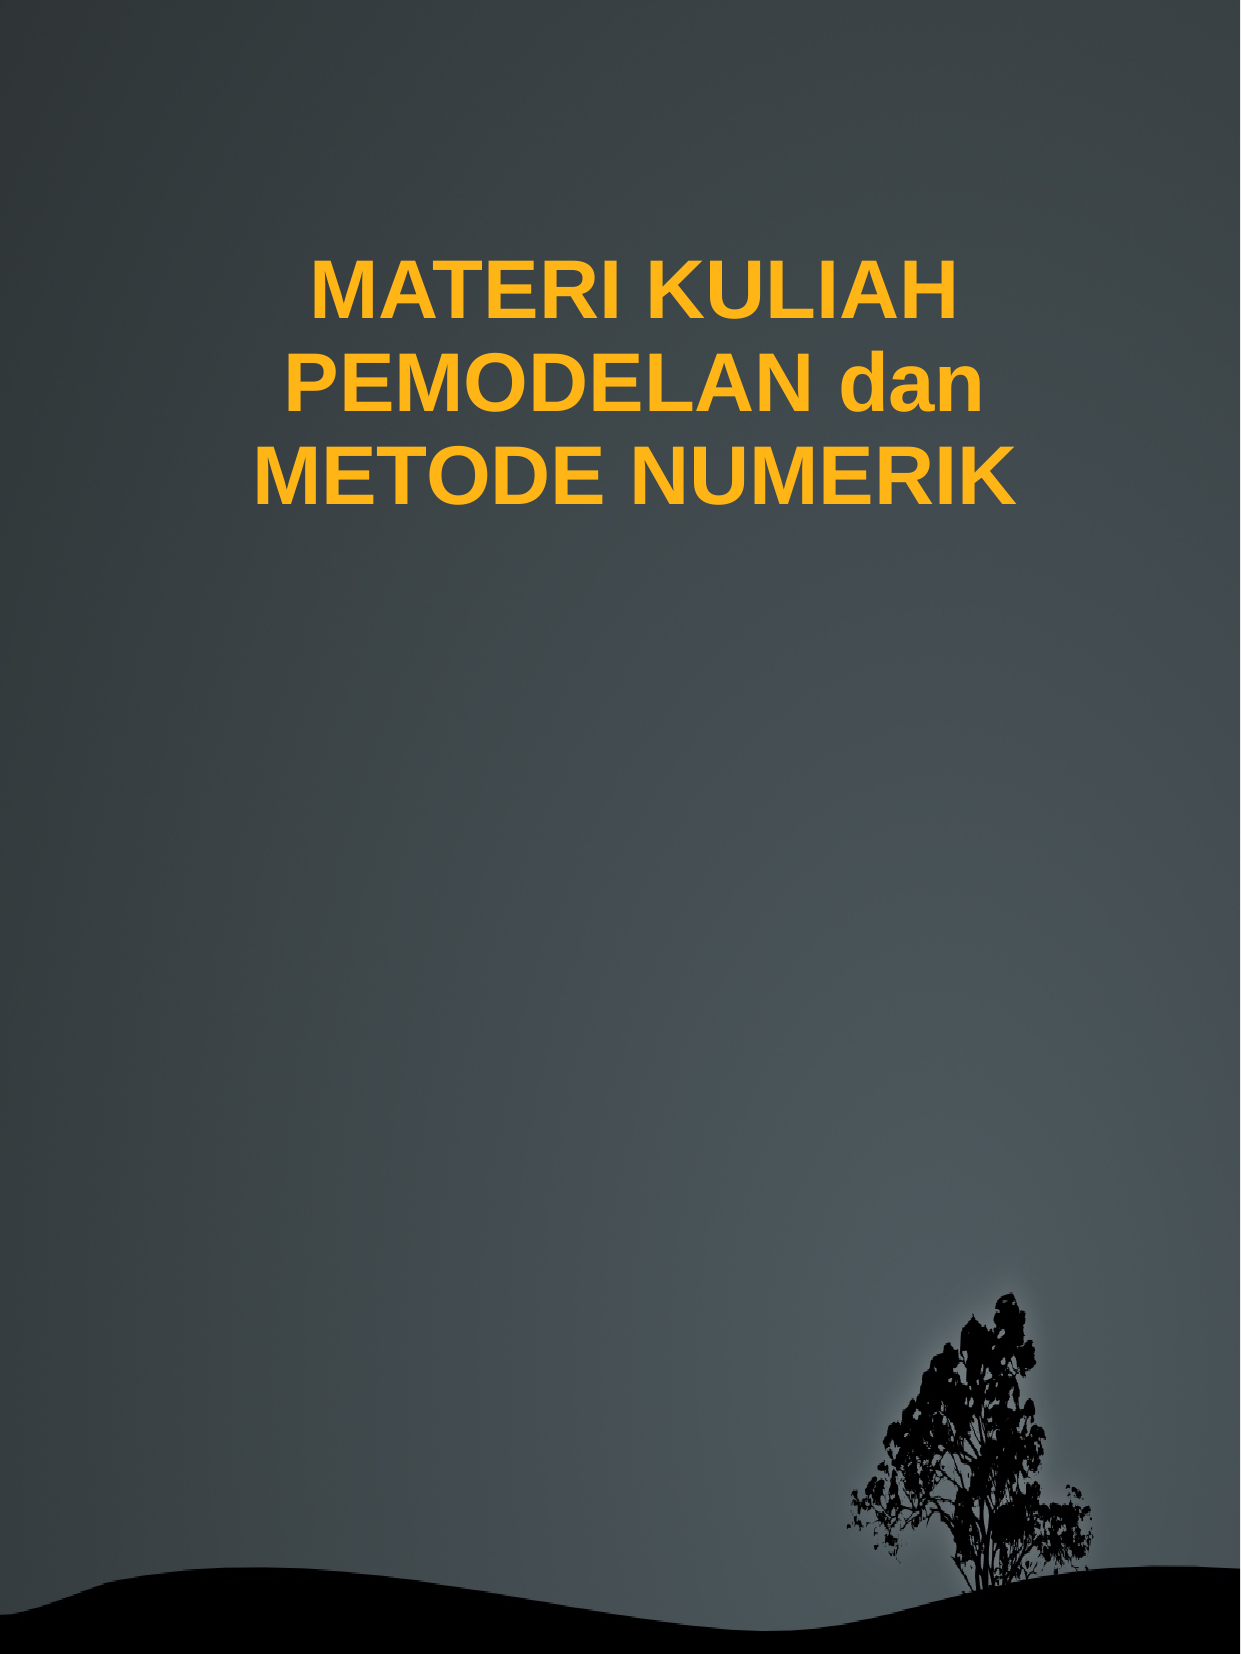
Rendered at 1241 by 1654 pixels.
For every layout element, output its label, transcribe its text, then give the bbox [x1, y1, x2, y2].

picture [0, 0, 1241, 1654]
text_box MATERI KULIAH PEMODELAN dan METODE NUMERIK [206, 236, 1063, 531]
